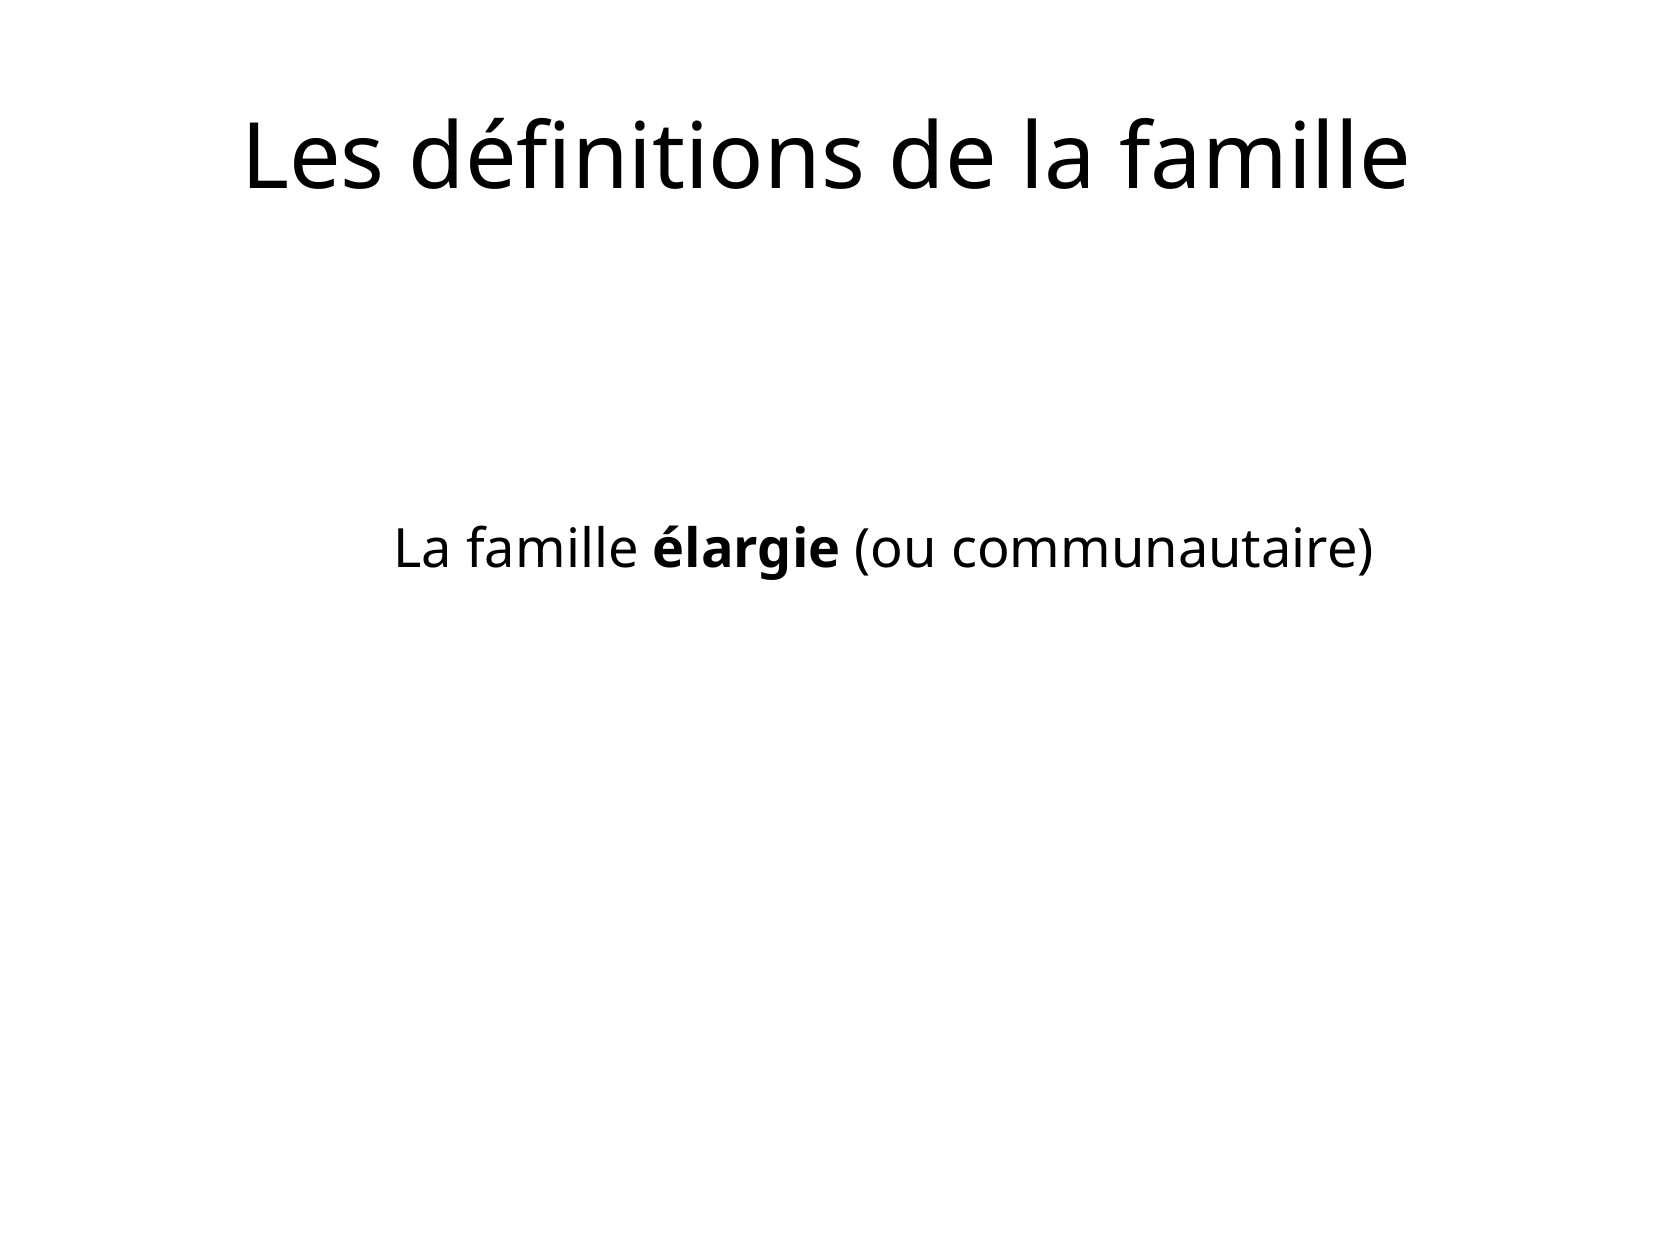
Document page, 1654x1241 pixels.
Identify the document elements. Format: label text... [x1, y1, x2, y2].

title Les définitions de la famille [82, 49, 1571, 257]
text_box La famille élargie (ou communautaire) [378, 507, 1278, 586]
